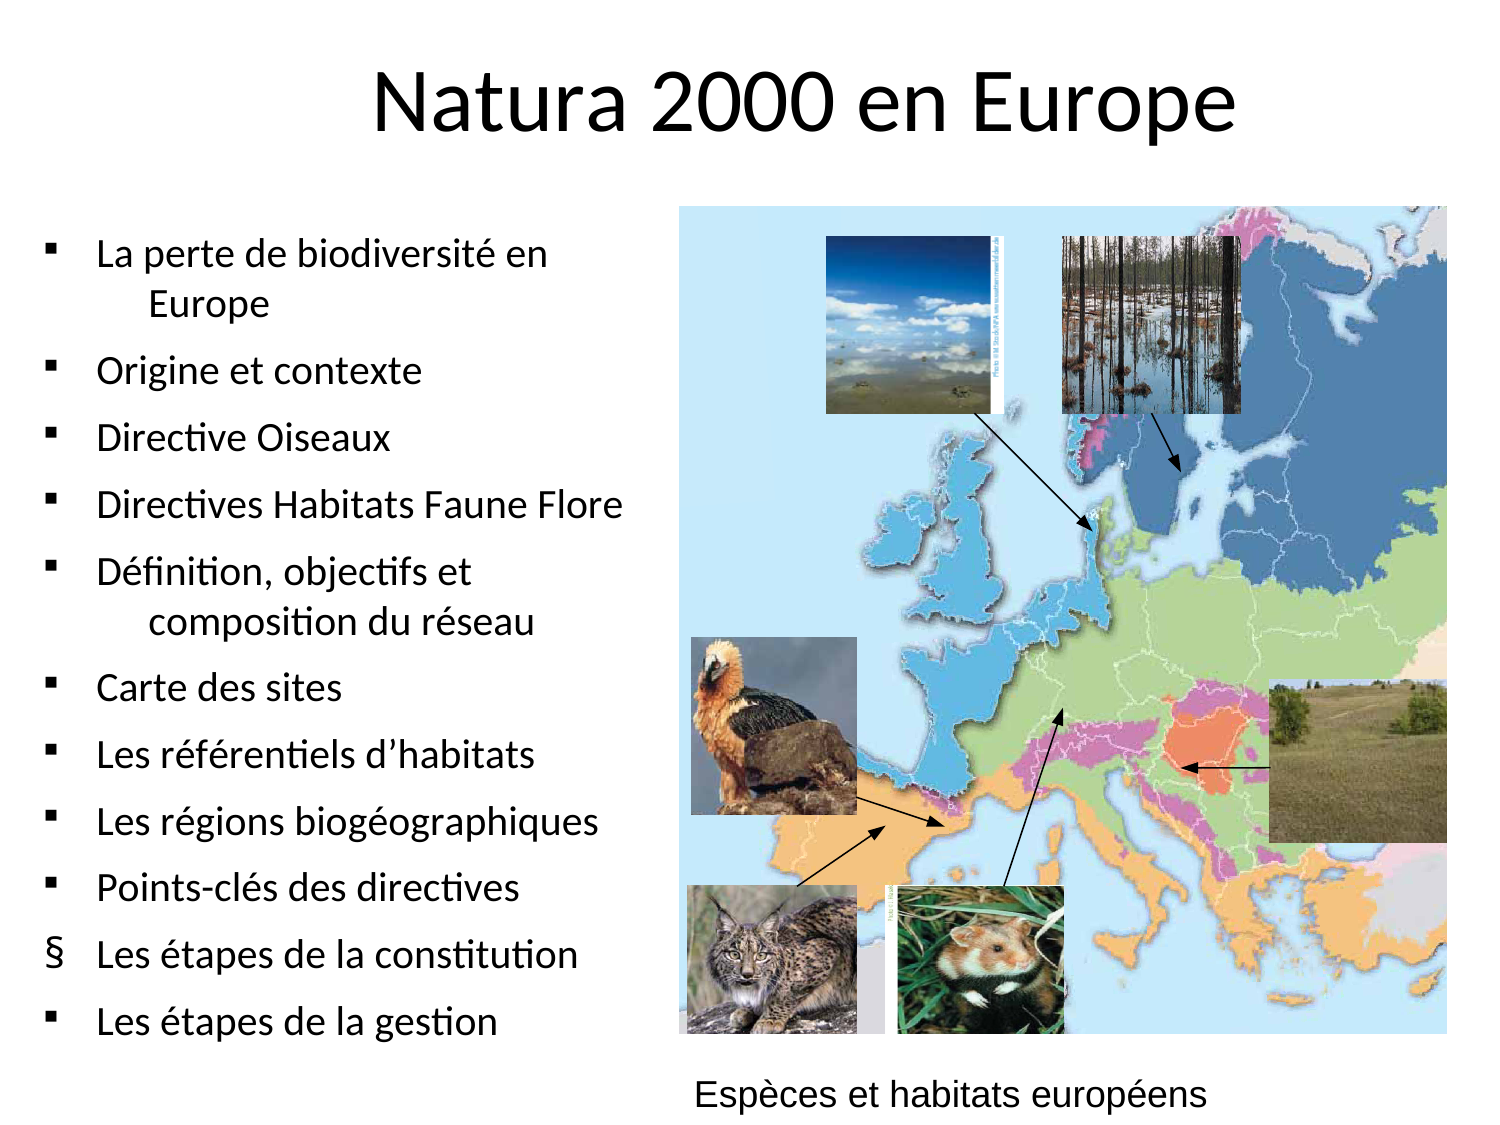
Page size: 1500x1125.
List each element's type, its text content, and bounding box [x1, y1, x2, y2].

picture [679, 206, 1447, 1034]
title Natura 2000 en Europe [193, 13, 1418, 178]
list La perte de biodiversité en Europe Origine et contexte Directive Oiseaux Directives Habitats Faune Flore Définition, objectifs et composition du réseau Carte des sites Les référentiels d’habitats Les régions biogéographiques Points-clés des directives Les étapes de la constitution Les étapes de la gestion [29, 218, 656, 1093]
text_box Espèces et habitats européens [679, 1062, 1418, 1123]
